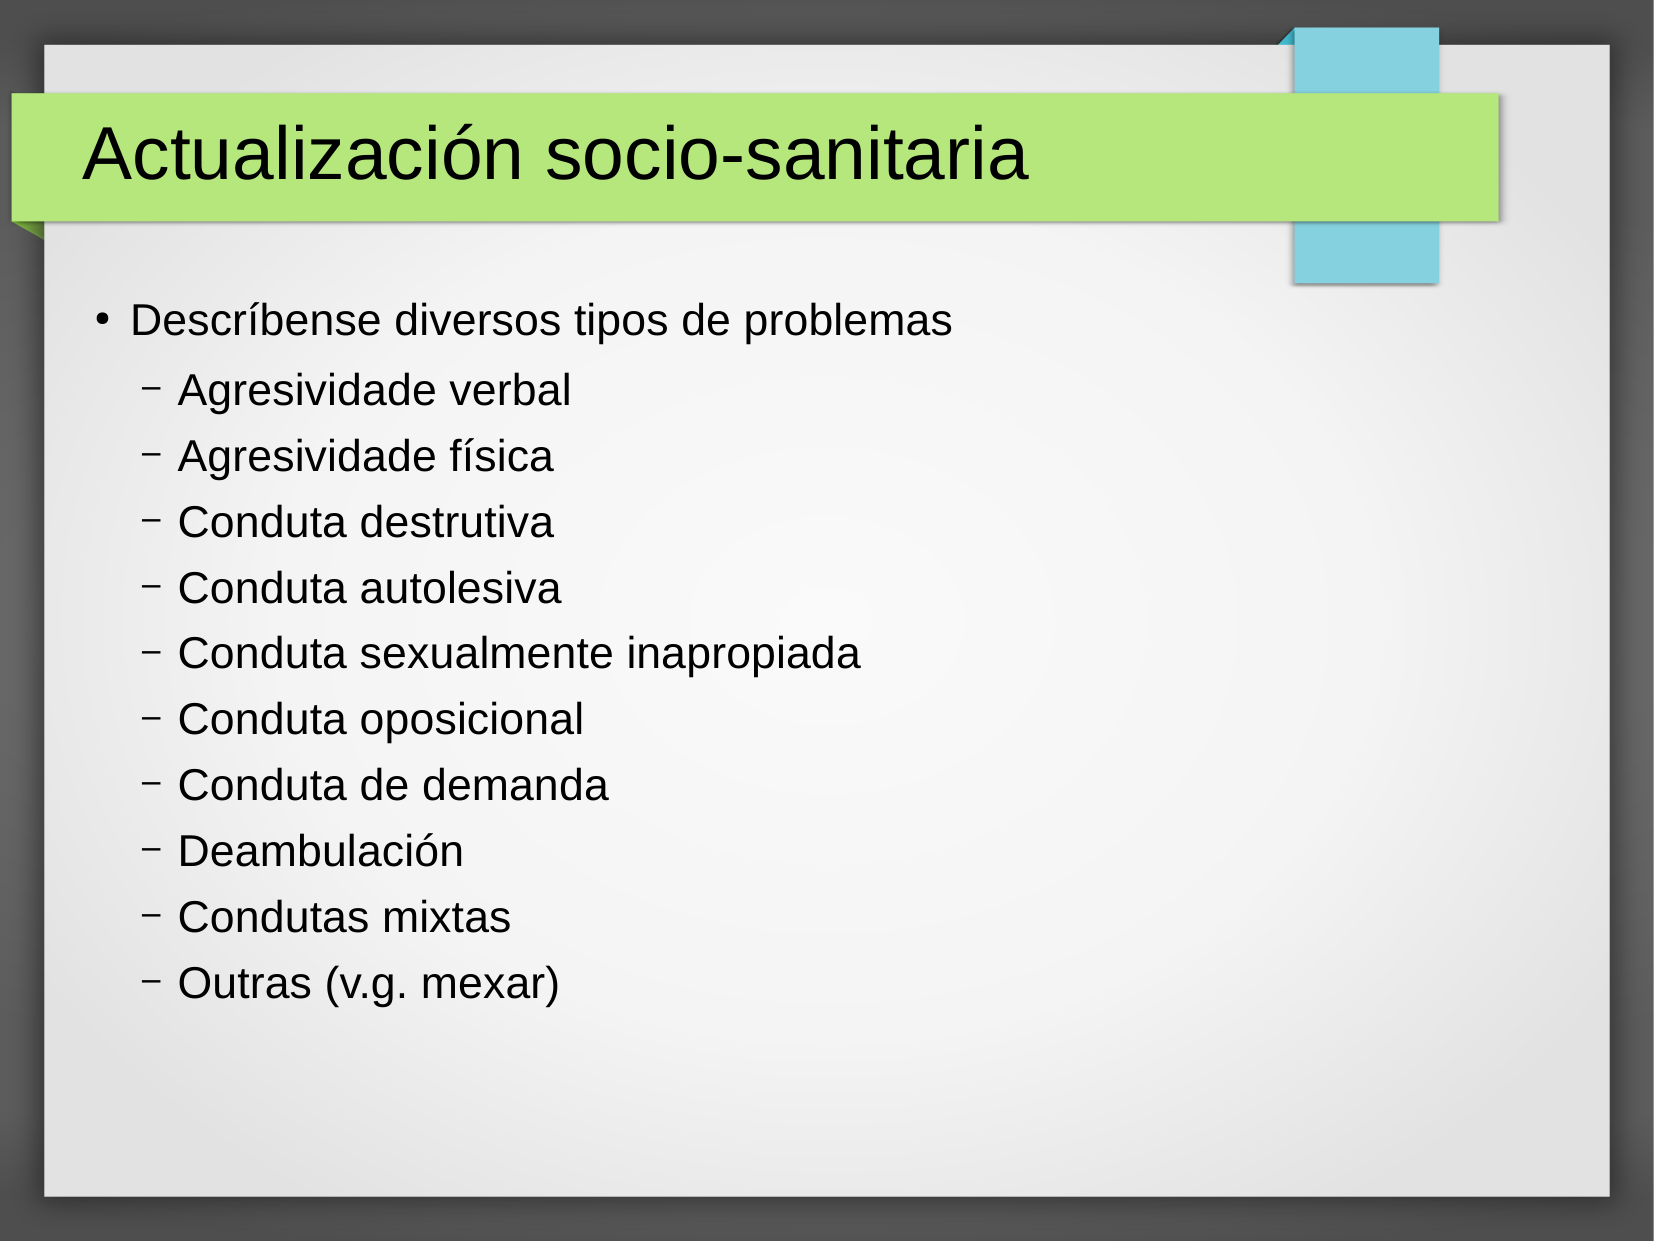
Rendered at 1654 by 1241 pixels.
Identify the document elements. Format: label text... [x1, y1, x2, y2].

title Actualización socio-sanitaria [82, 94, 1264, 213]
list Descríbense diversos tipos de problemas Agresividade verbal Agresividade física Conduta destrutiva Conduta autolesiva Conduta sexualmente inapropiada Conduta oposicional Conduta de demanda Deambulación Condutas mixtas Outras (v.g. mexar) [82, 295, 1571, 1015]
picture [0, 0, 1654, 1241]
